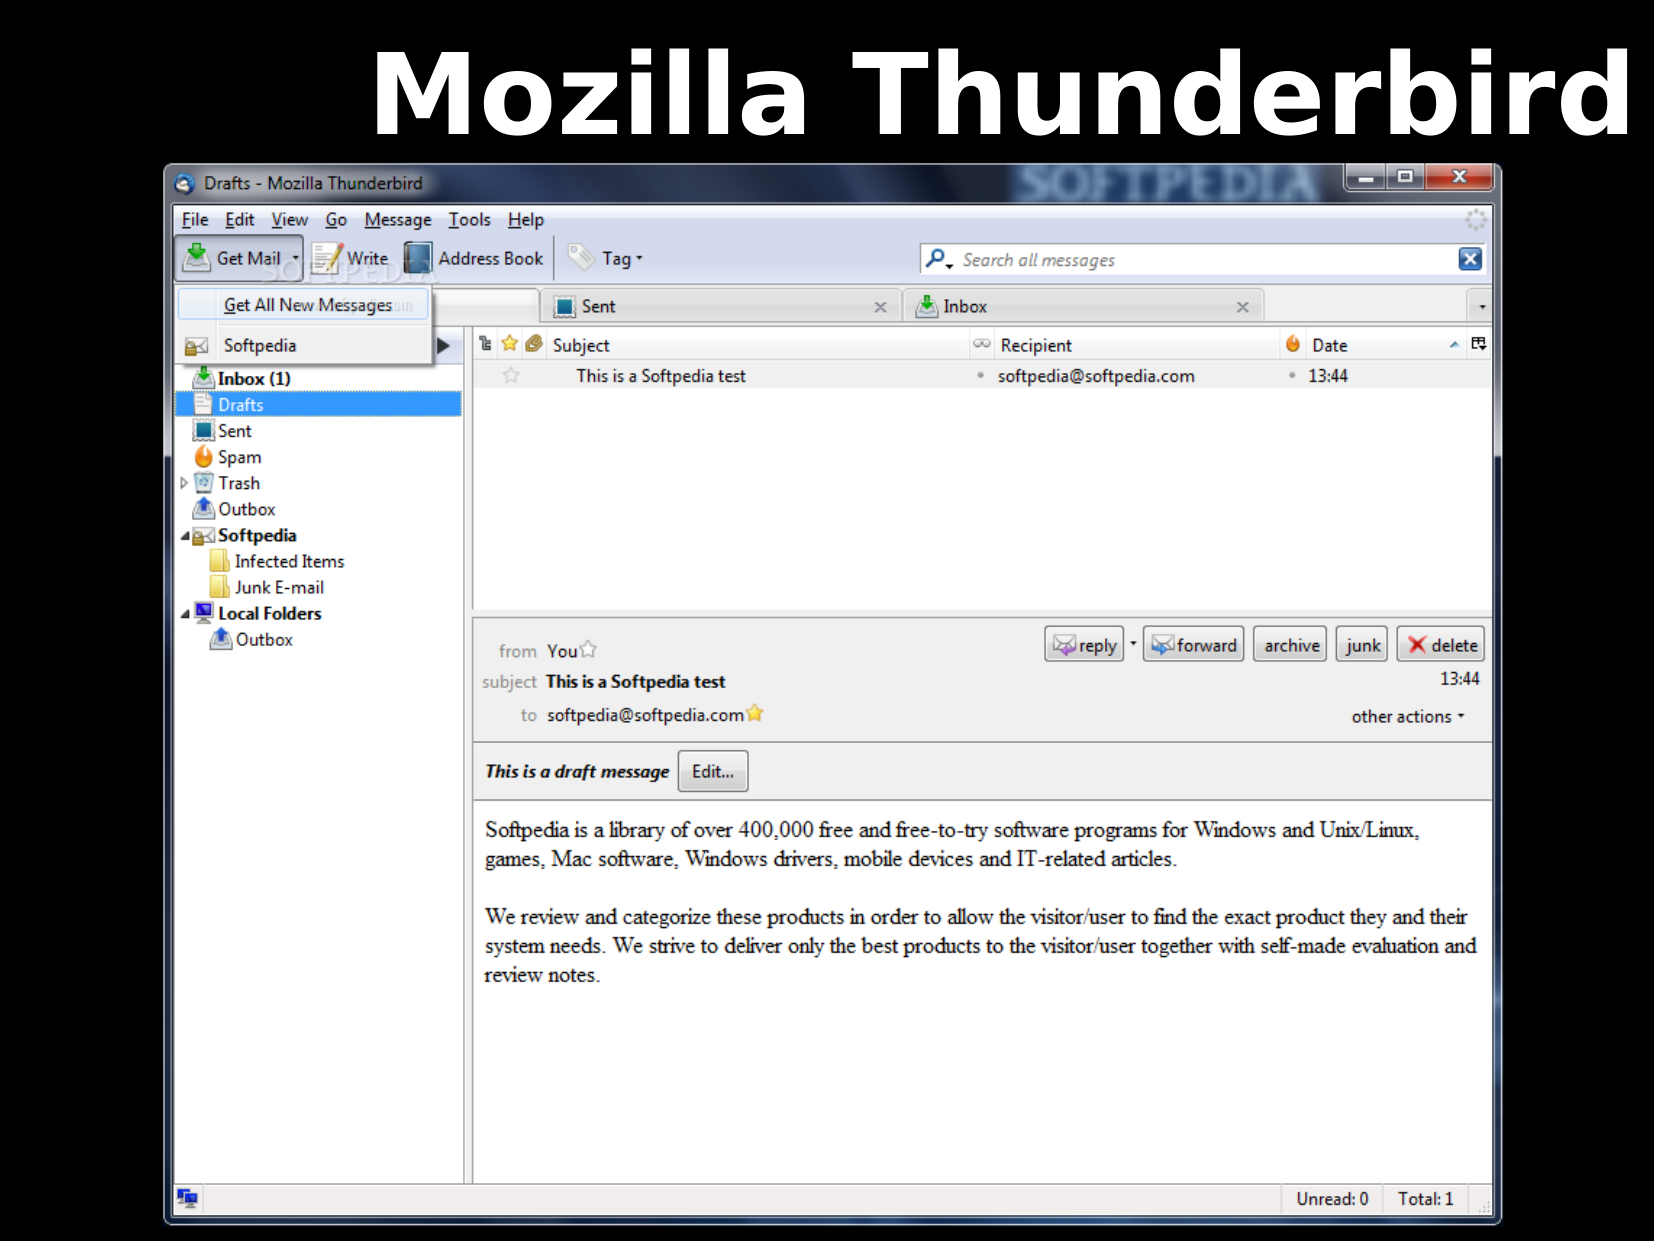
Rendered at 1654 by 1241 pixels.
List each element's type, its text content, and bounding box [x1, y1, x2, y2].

title Mozilla Thunderbird [221, 29, 1638, 161]
text_box [0, 0, 1654, 1241]
picture [162, 162, 1504, 1227]
